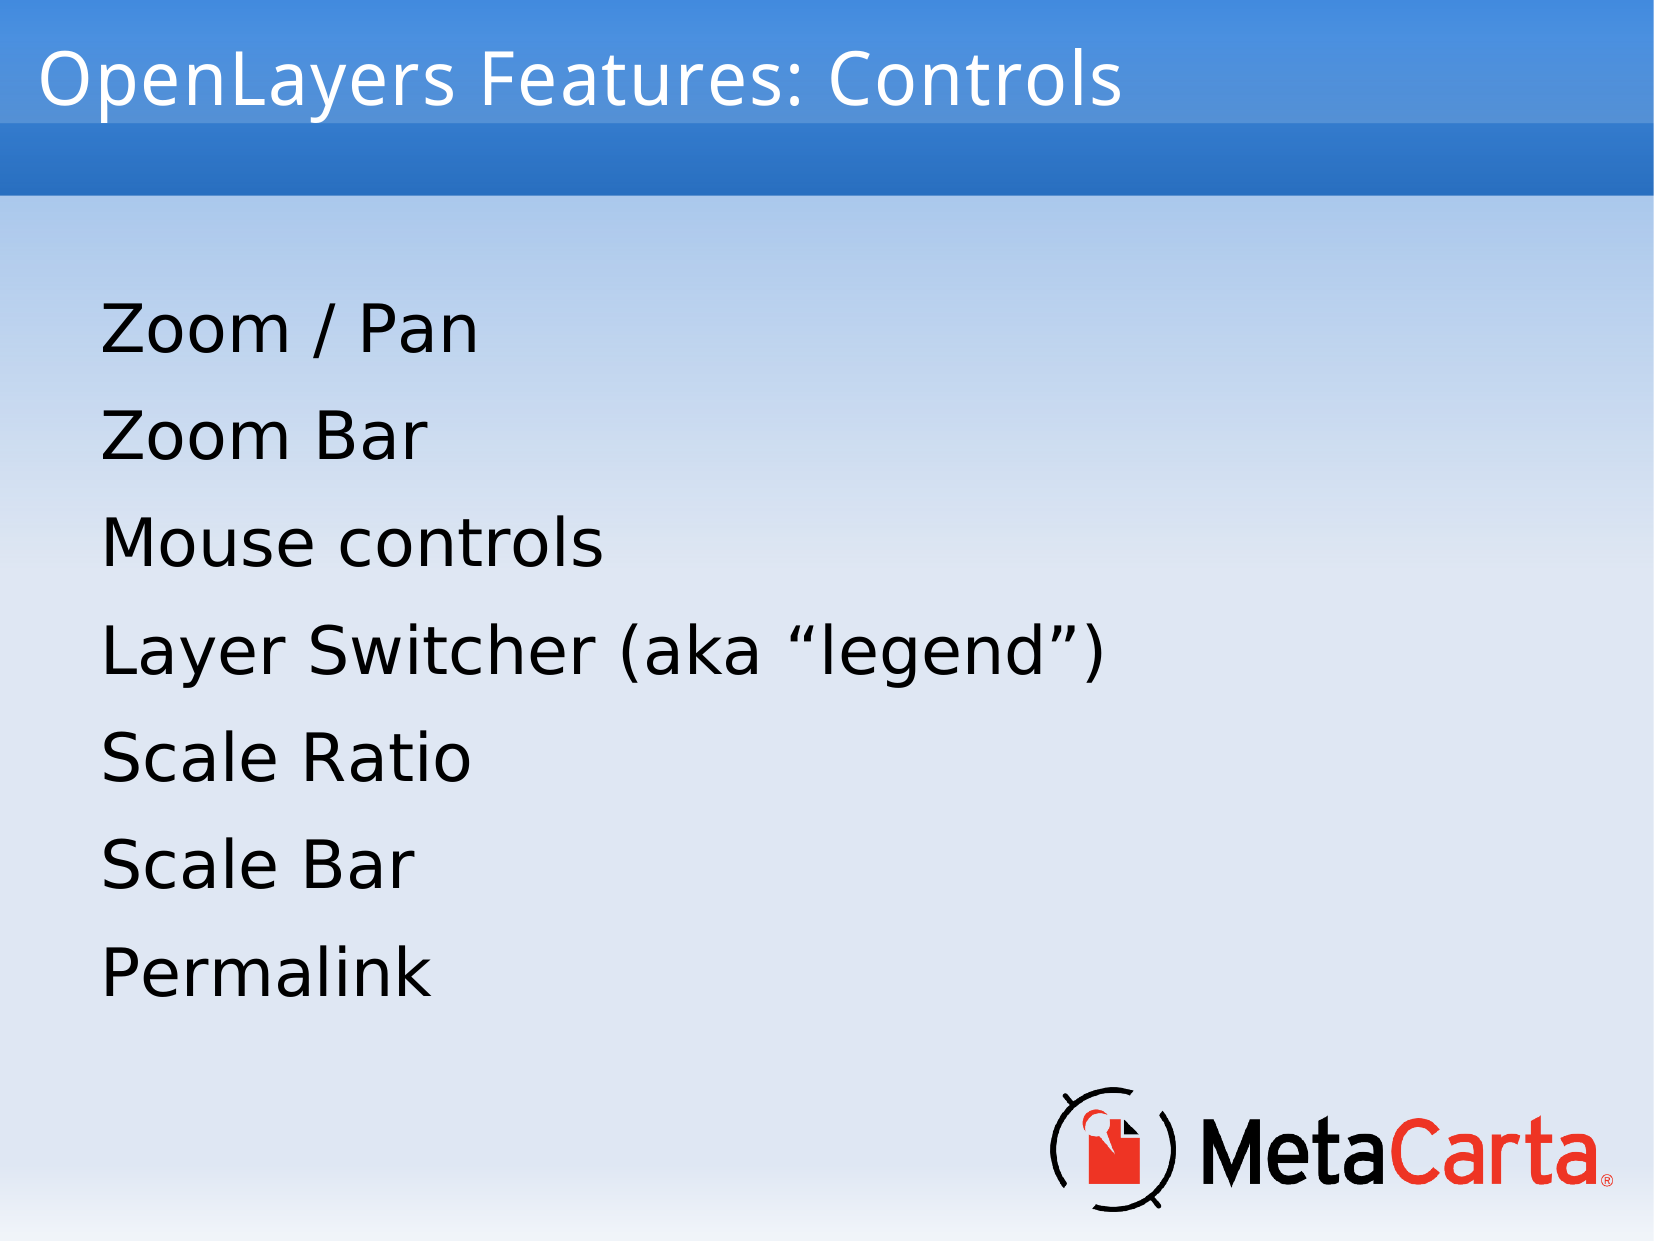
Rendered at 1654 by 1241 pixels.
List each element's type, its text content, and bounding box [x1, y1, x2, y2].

title OpenLayers Features: Controls [37, 2, 1463, 151]
list Zoom / Pan Zoom Bar Mouse controls Layer Switcher (aka “legend”) Scale Ratio Scale Bar Permalink [82, 290, 1571, 1109]
picture [0, 0, 1654, 1241]
